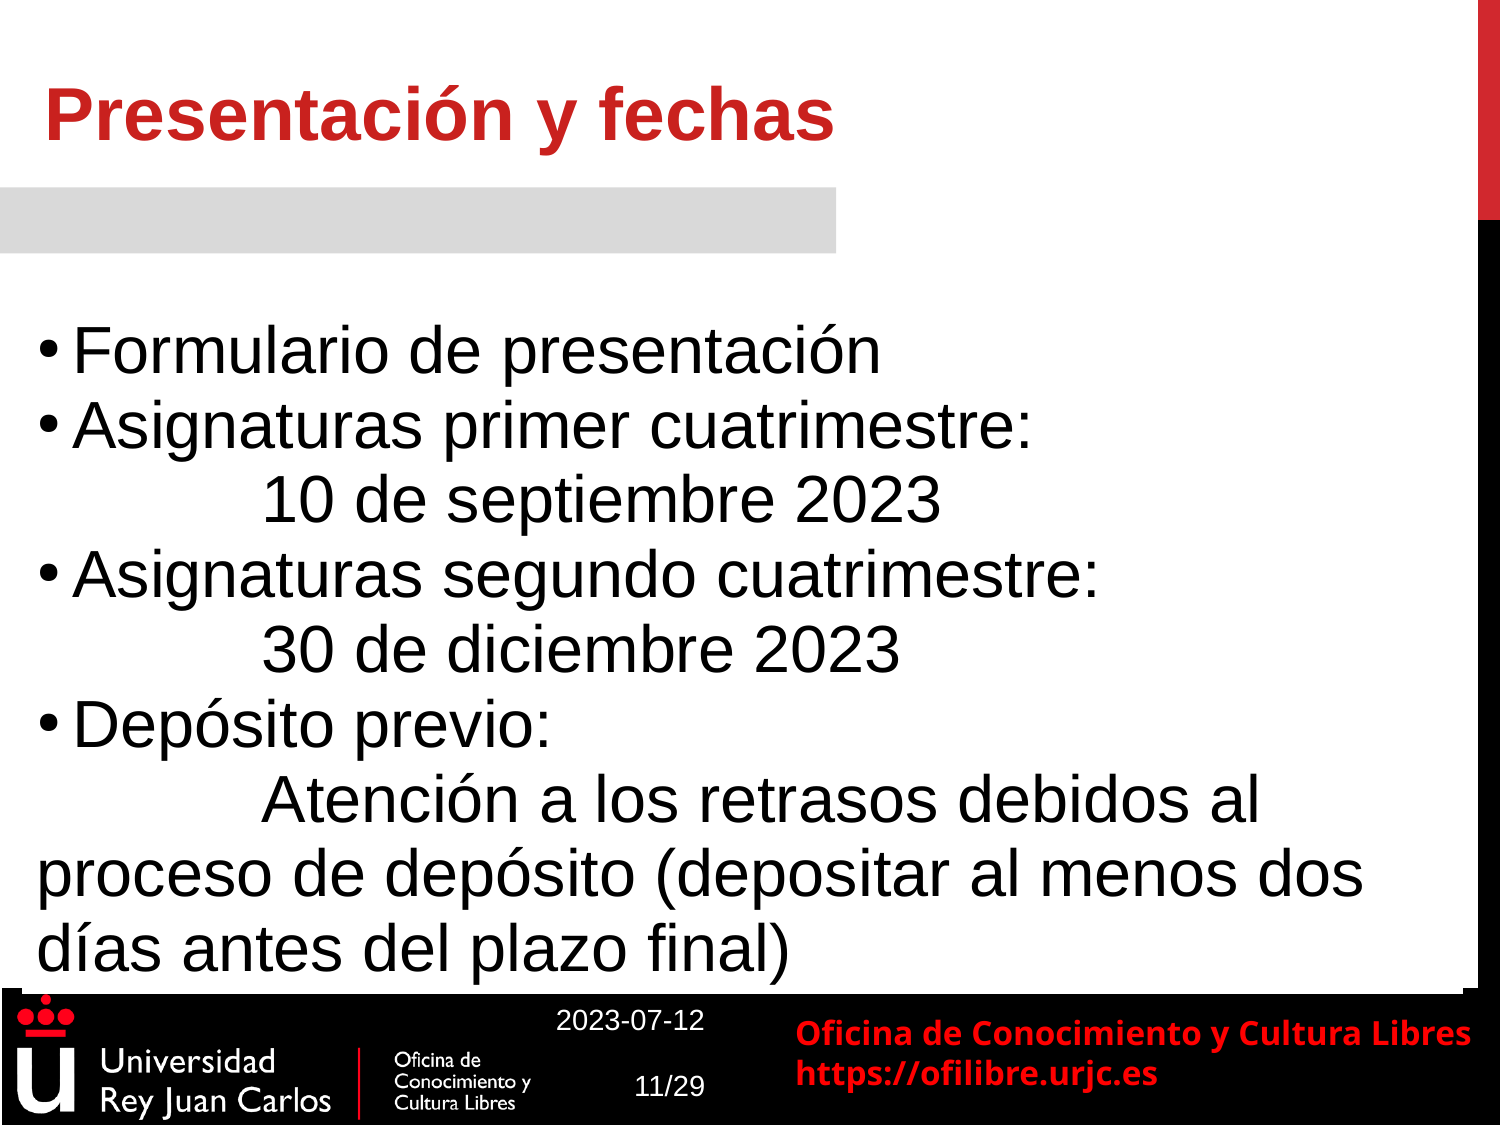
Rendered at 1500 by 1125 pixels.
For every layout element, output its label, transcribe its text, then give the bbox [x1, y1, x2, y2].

text_box Presentación y fechas [30, 64, 1306, 248]
text_box Formulario de presentación Asignaturas primer cuatrimestre: 10 de septiembre 2023 Asignaturas segundo cuatrimestre: 30 de diciembre 2023 Depósito previo: Atención a los retrasos debidos al proceso de depósito (depositar al menos dos días antes del plazo final) [22, 305, 1463, 994]
picture [17, 994, 531, 1120]
title [75, 7, 1425, 196]
